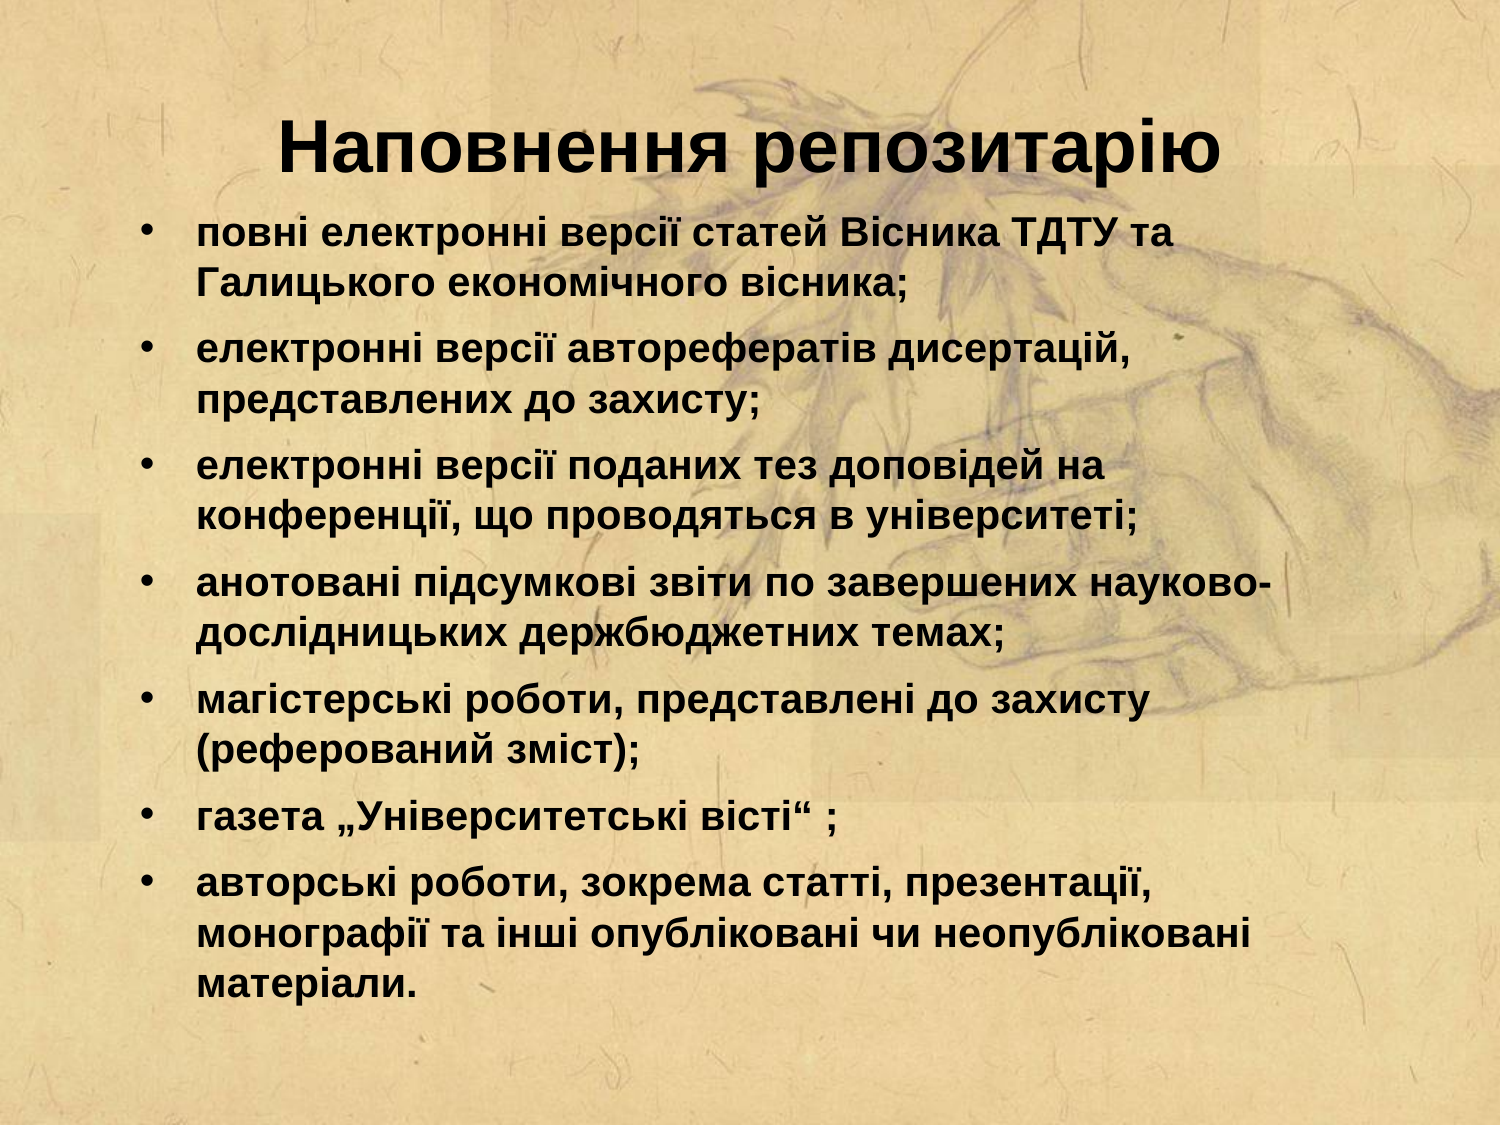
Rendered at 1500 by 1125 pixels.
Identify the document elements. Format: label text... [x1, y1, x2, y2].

picture [0, 0, 1500, 1125]
list Наповнення репозитарію повні електронні версії статей Вісника ТДТУ та Галицького економічного вісника; електронні версії авторефератів дисертацій, представлених до захисту; електронні версії поданих тез доповідей на конференції, що проводяться в університеті; анотовані підсумкові звіти по завершених науково-дослідницьких держбюджетних темах; магістерські роботи, представлені до захисту (реферований зміст); газета „Університетські вісті“ ; авторські роботи, зокрема статті, презентації, монографії та інші опубліковані чи неопубліковані матеріали. [125, 90, 1375, 1018]
